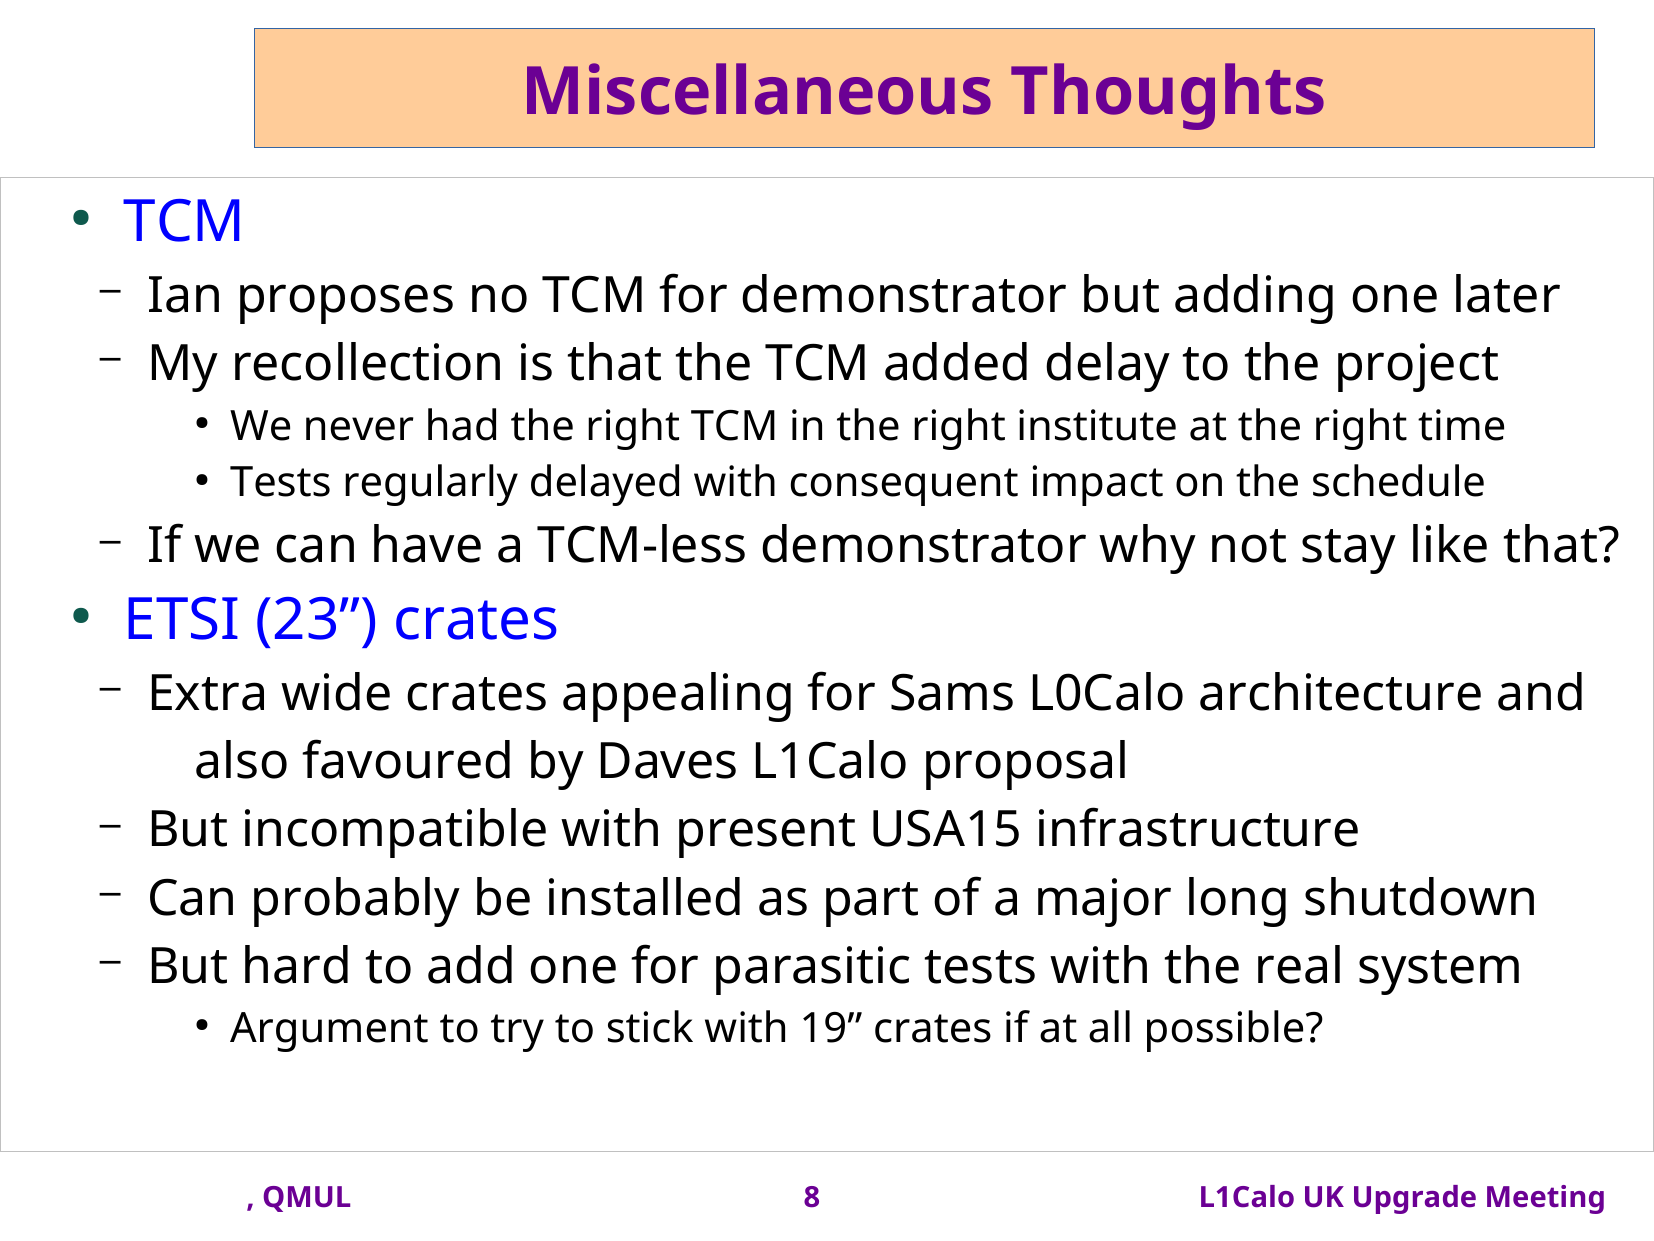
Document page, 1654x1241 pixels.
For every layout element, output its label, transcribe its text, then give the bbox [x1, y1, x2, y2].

list TCM Ian proposes no TCM for demonstrator but adding one later My recollection is that the TCM added delay to the project We never had the right TCM in the right institute at the right time Tests regularly delayed with consequent impact on the schedule If we can have a TCM-less demonstrator why not stay like that? ETSI (23”) crates Extra wide crates appealing for Sams L0Calo architecture and also favoured by Daves L1Calo proposal But incompatible with present USA15 infrastructure Can probably be installed as part of a major long shutdown But hard to add one for parasitic tests with the real system Argument to try to stick with 19” crates if at all possible? [52, 179, 1635, 1143]
title Miscellaneous Thoughts [254, 28, 1595, 148]
